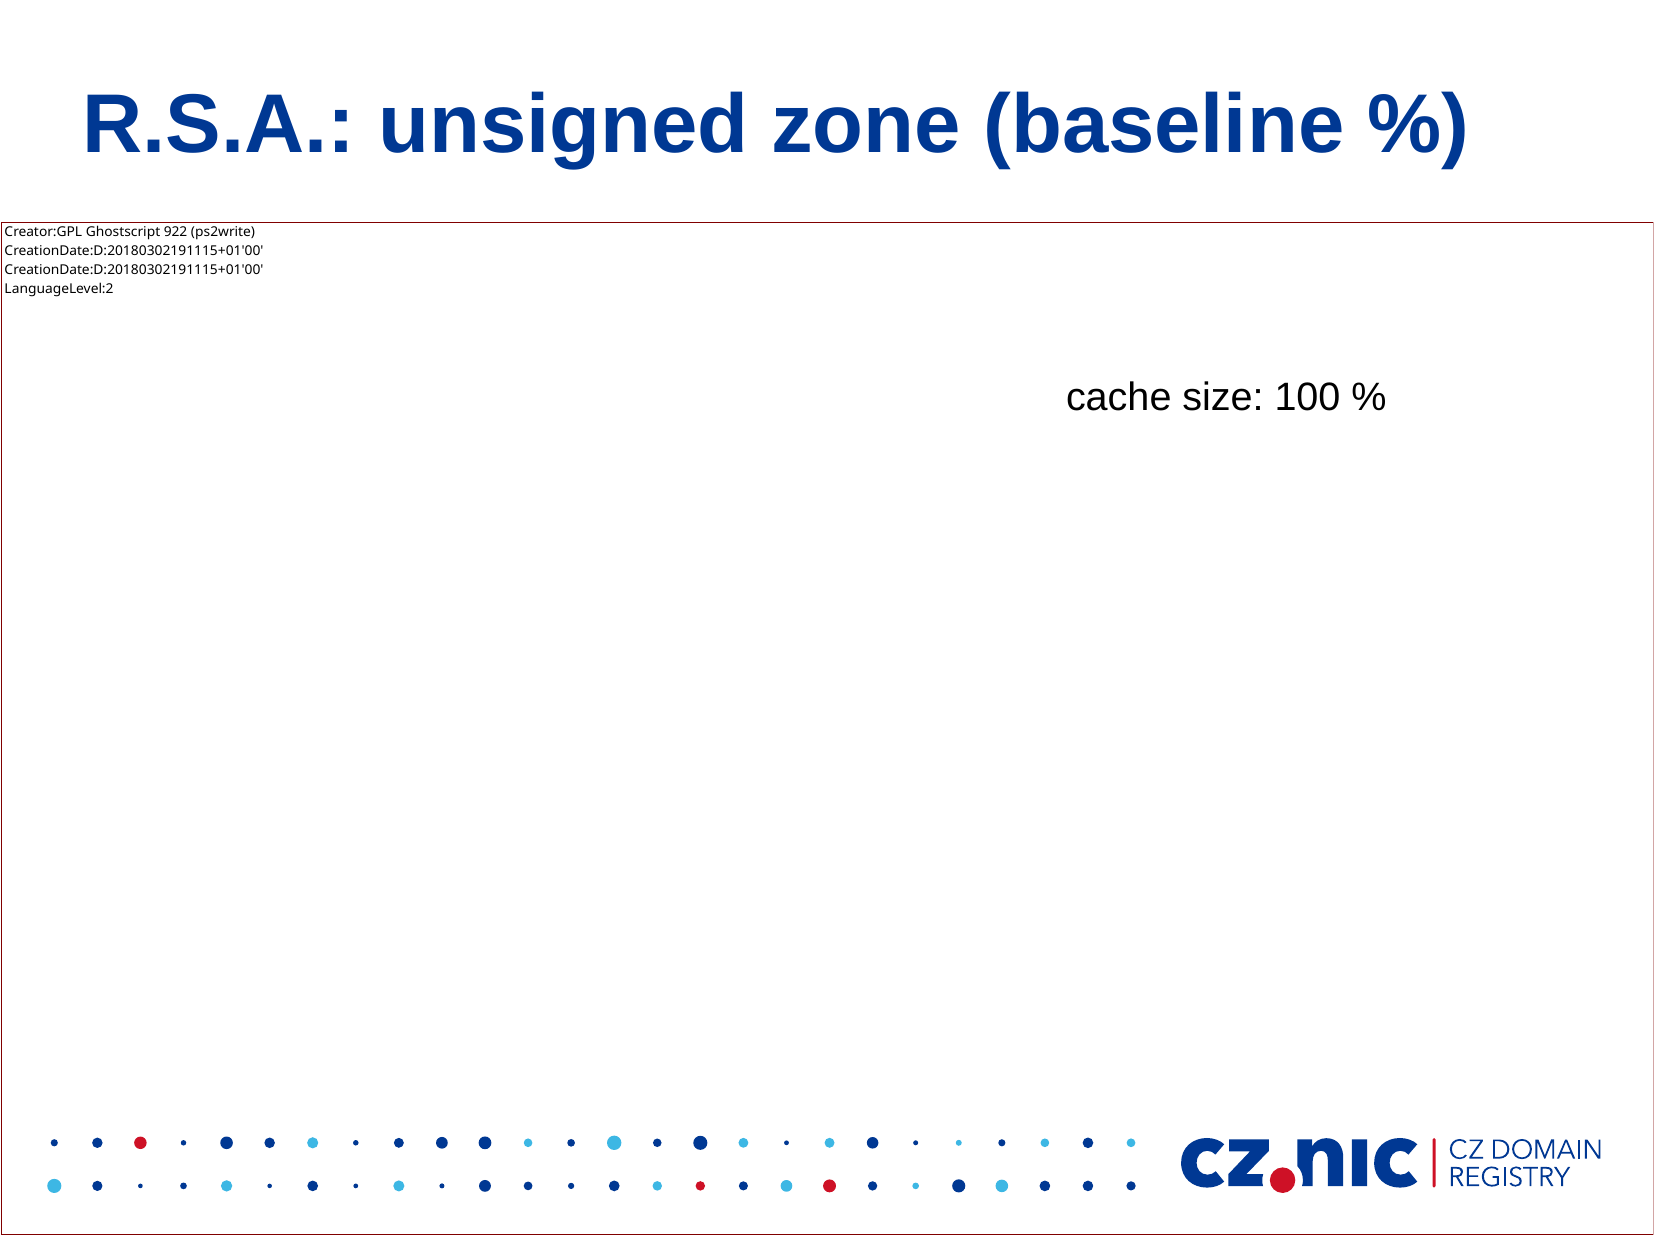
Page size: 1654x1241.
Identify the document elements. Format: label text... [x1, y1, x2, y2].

text_box cache size: 100 % [1051, 366, 1453, 438]
picture [0, 221, 1654, 1235]
title R.S.A.: unsigned zone (baseline %) [82, 70, 1571, 178]
